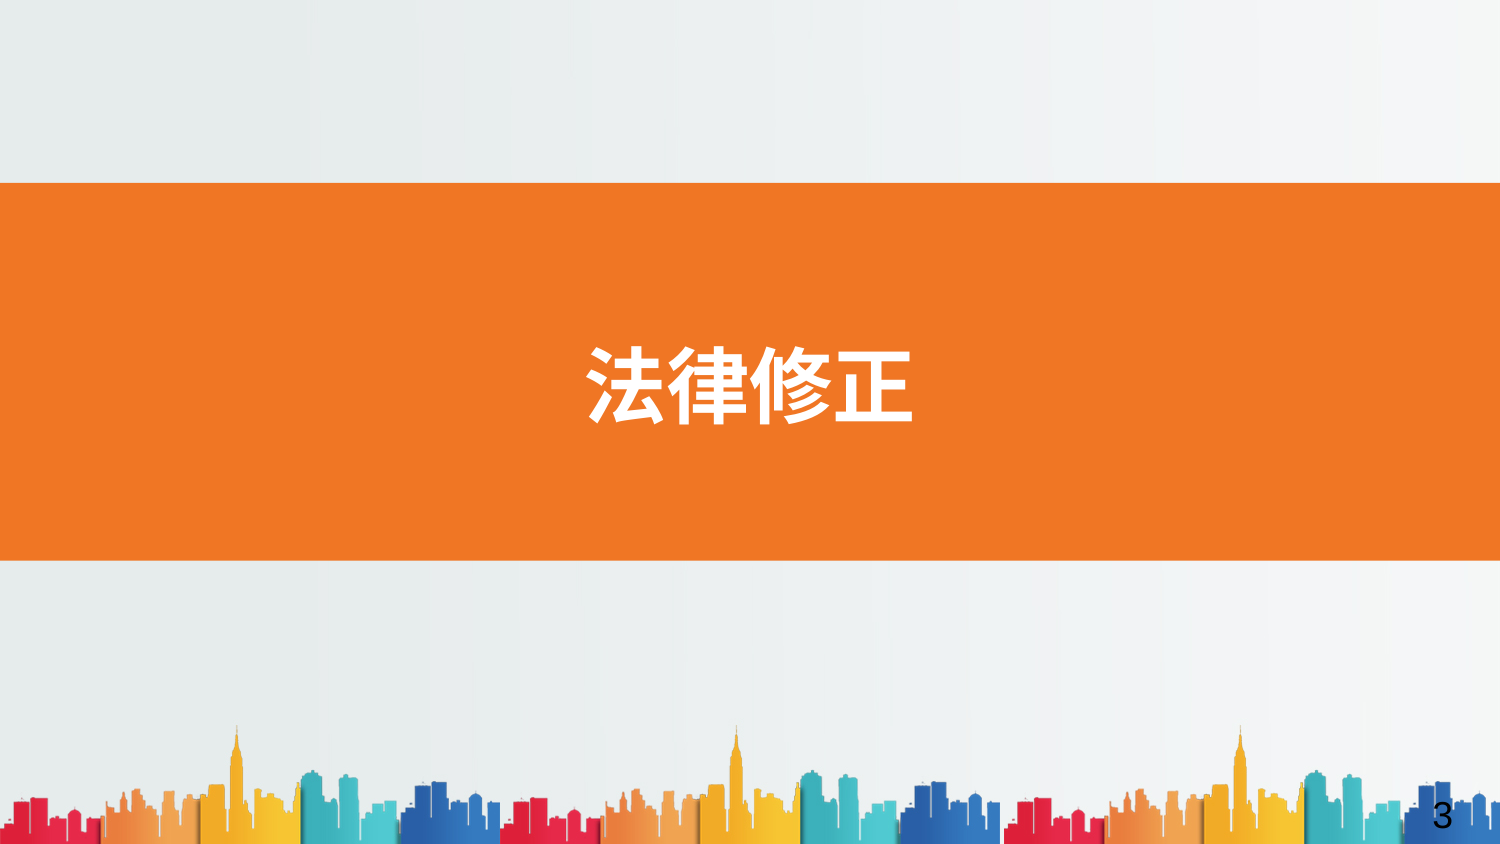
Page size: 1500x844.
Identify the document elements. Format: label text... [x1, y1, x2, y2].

text_box 3 [1417, 783, 1500, 844]
text_box 法律修正 [371, 339, 1128, 429]
picture [0, 0, 1500, 182]
picture [0, 561, 1500, 844]
text_box [0, 182, 1500, 561]
